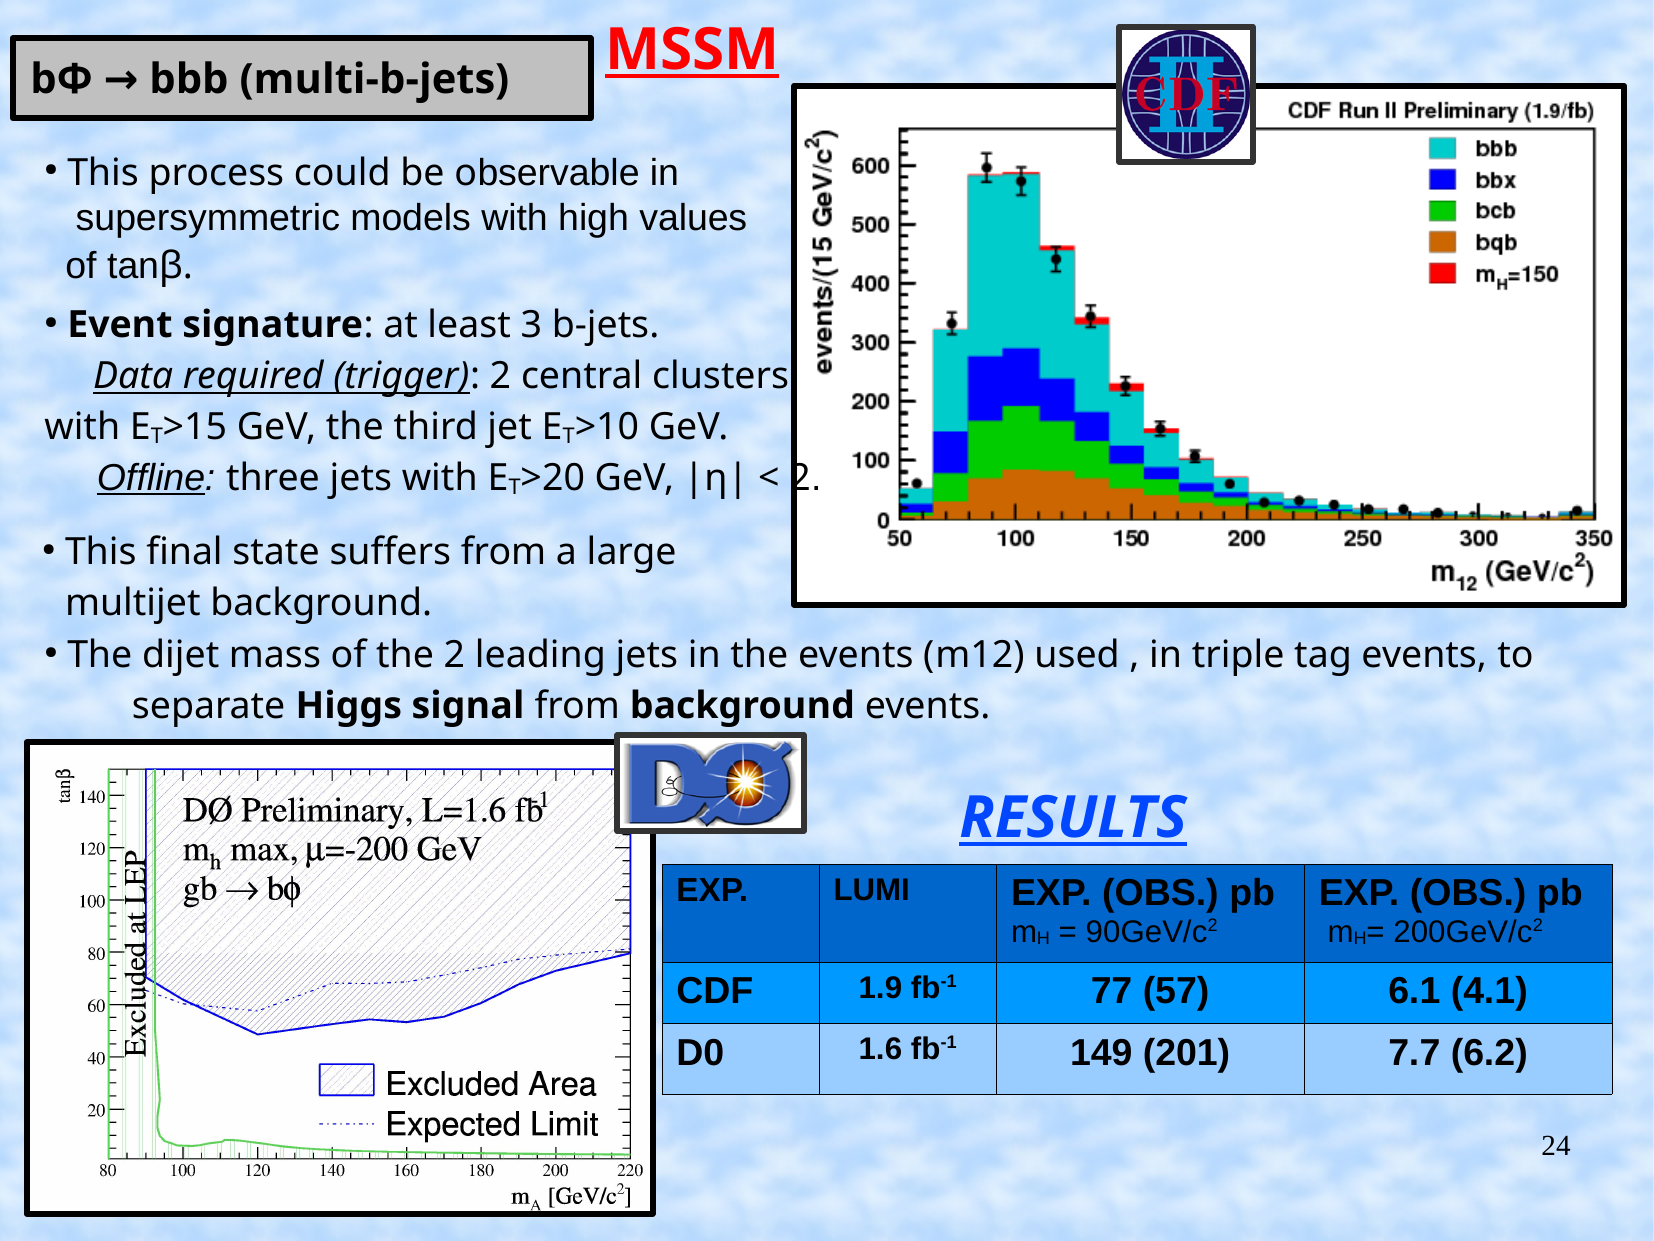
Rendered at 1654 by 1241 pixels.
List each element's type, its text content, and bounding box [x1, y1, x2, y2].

text_box bΦ → bbb (multi-b-jets) [12, 38, 591, 119]
table_cell 1.9 fb-1 [820, 963, 996, 1023]
text_box MSSM [590, 0, 805, 97]
text_box This process could be observable in supersymmetric models with high values of tanβ. [29, 137, 768, 290]
table_header LUMI [820, 865, 996, 962]
table_header EXP. (OBS.) pb mH = 90GeV/c2 [997, 865, 1304, 962]
table_cell 149 (201) [997, 1024, 1304, 1094]
table_cell CDF [663, 963, 819, 1023]
table_cell 1.6 fb-1 [820, 1024, 996, 1094]
picture [1122, 29, 1250, 159]
table_cell D0 [663, 1024, 819, 1094]
table_header EXP. (OBS.) pb mH= 200GeV/c2 [1305, 865, 1612, 962]
picture [620, 738, 801, 828]
picture [797, 88, 1622, 602]
picture [29, 745, 650, 1211]
table_cell 6.1 (4.1) [1305, 963, 1612, 1023]
table_cell 77 (57) [997, 963, 1304, 1023]
text_box Event signature: at least 3 b-jets. Data required (trigger): 2 central clusters with ET>15 GeV, the third jet ET>10 GeV. Offline: three jets with ET>20 GeV, |η| < 2. [29, 290, 1595, 532]
text_box This final state suffers from a large multijet background. [27, 517, 927, 633]
table_header EXP. [663, 865, 819, 962]
text_box RESULTS [944, 767, 1270, 848]
picture [0, 0, 1654, 1241]
table_cell 7.7 (6.2) [1305, 1024, 1612, 1094]
text_box The dijet mass of the 2 leading jets in the events (m12) used , in triple tag events, to separate Higgs signal from background events. [29, 620, 1625, 739]
